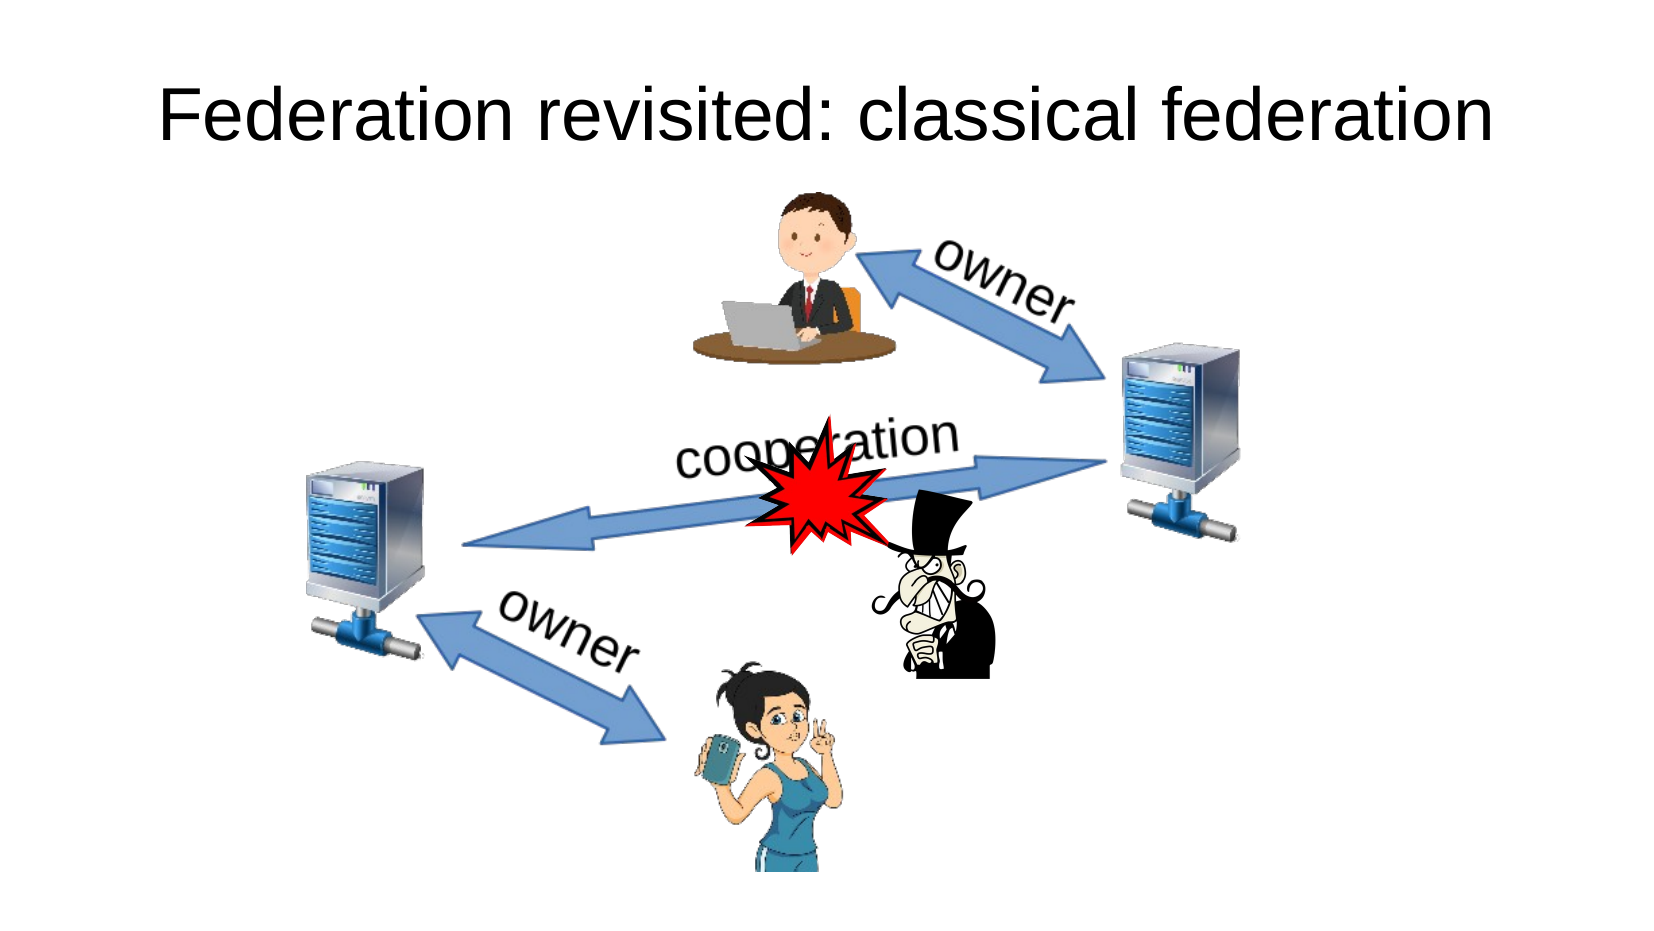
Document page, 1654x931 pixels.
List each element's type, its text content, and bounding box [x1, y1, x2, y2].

picture [305, 192, 1241, 872]
title Federation revisited: classical federation [82, 37, 1571, 193]
